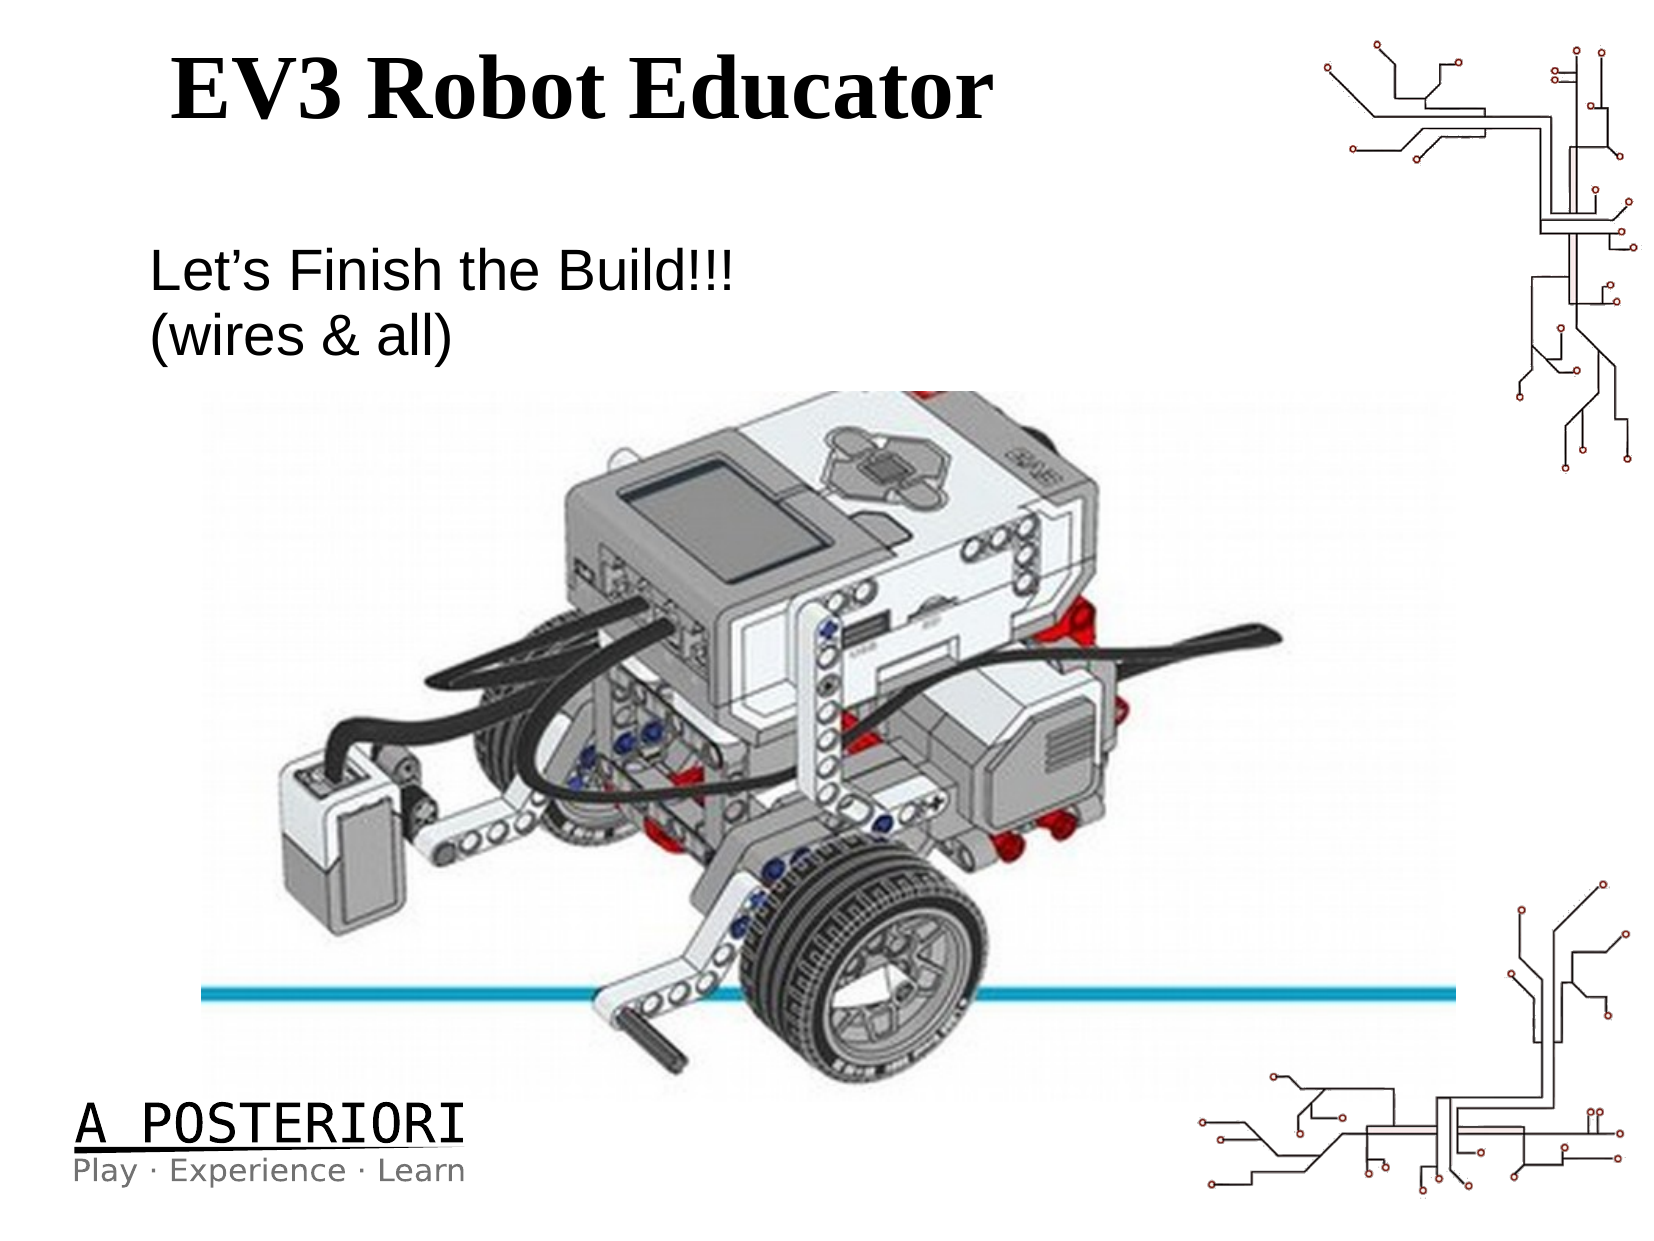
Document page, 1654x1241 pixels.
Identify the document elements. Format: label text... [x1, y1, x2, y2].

text_box Let’s Finish the Build!!! (wires & all) [135, 230, 766, 441]
title EV3 Robot Educator [11, 10, 1156, 166]
picture [73, 35, 1643, 1201]
